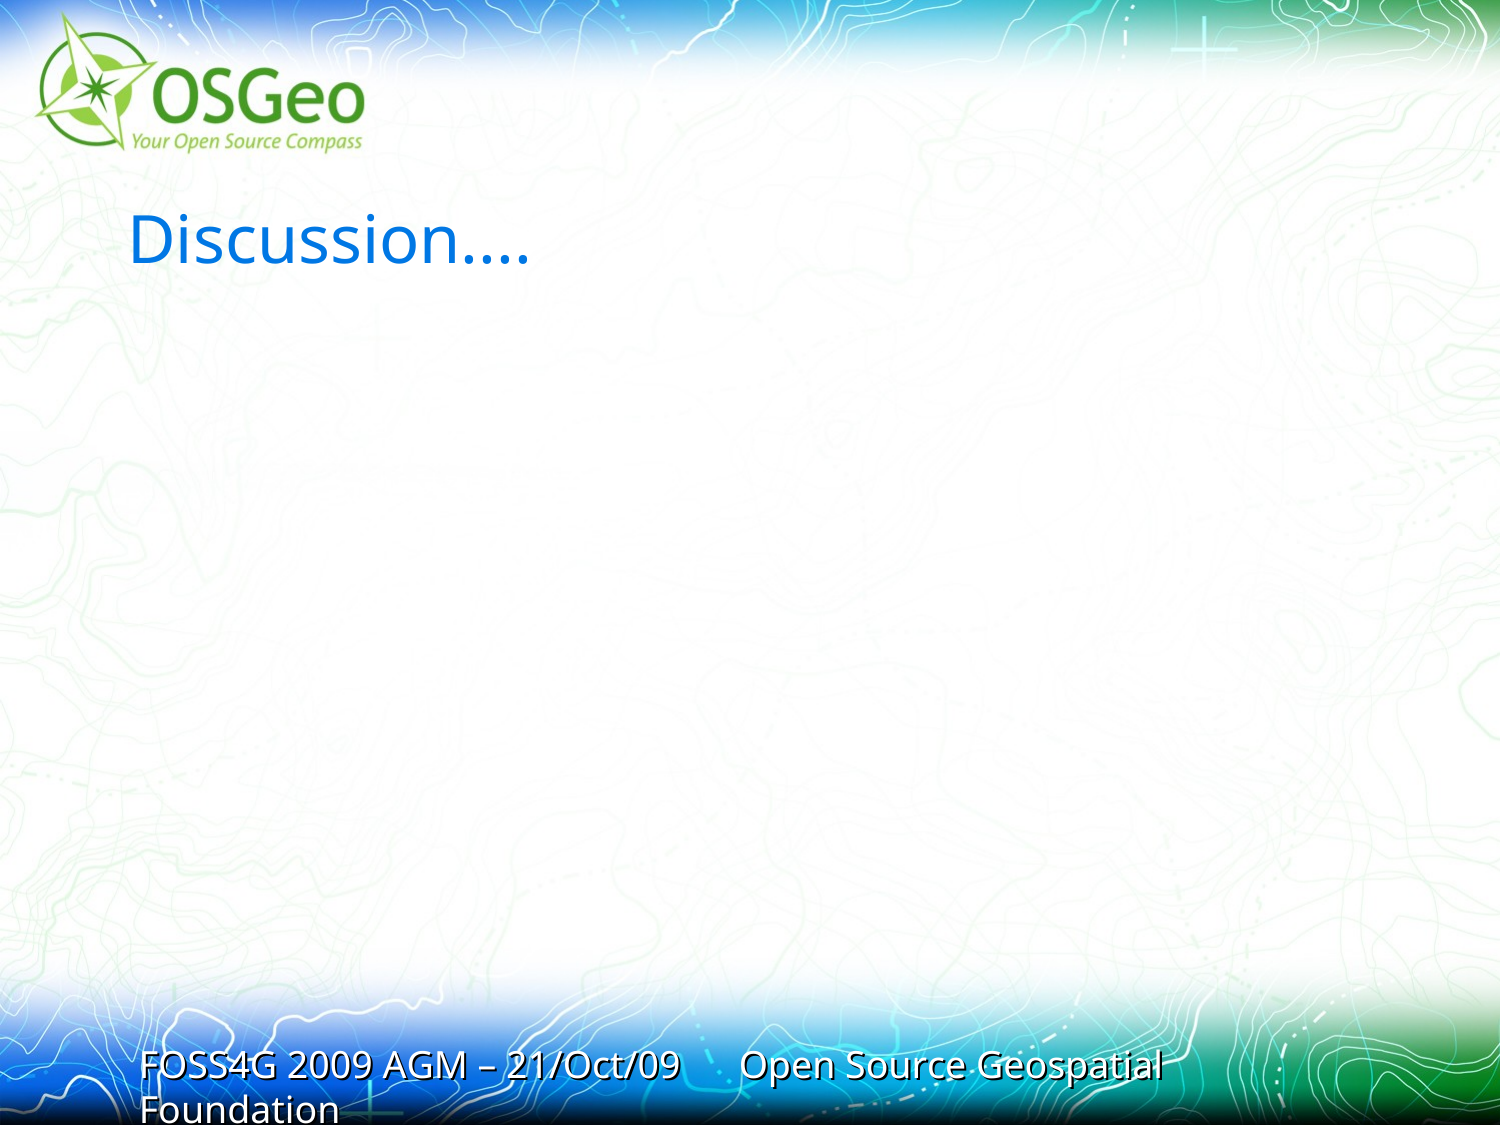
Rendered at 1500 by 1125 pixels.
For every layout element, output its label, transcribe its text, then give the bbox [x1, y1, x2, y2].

picture [212, 1107, 223, 1125]
picture [165, 1107, 175, 1121]
picture [0, 0, 1500, 1125]
picture [234, 1107, 244, 1121]
title Discussion.... [112, 179, 1388, 296]
picture [301, 1107, 311, 1121]
picture [257, 1115, 265, 1121]
picture [325, 1107, 336, 1125]
